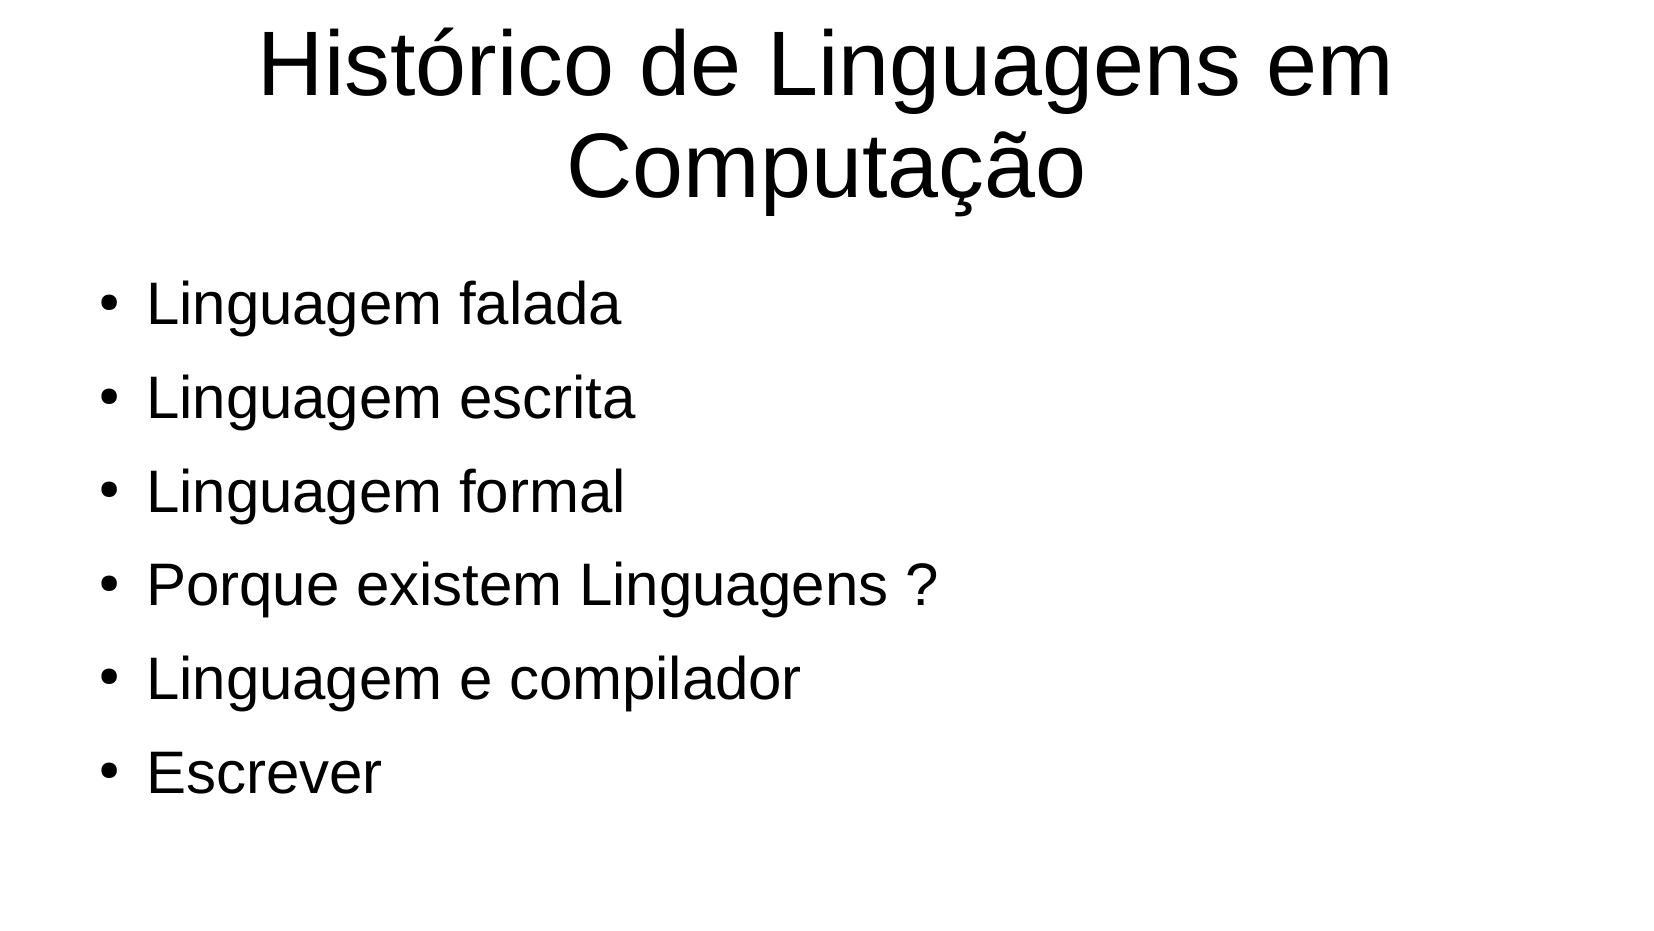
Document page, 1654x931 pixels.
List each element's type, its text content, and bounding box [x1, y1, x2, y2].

title Histórico de Linguagens em Computação [82, 12, 1571, 218]
list Linguagem falada Linguagem escrita Linguagem formal Porque existem Linguagens ? Linguagem e compilador Escrever [82, 270, 1571, 811]
